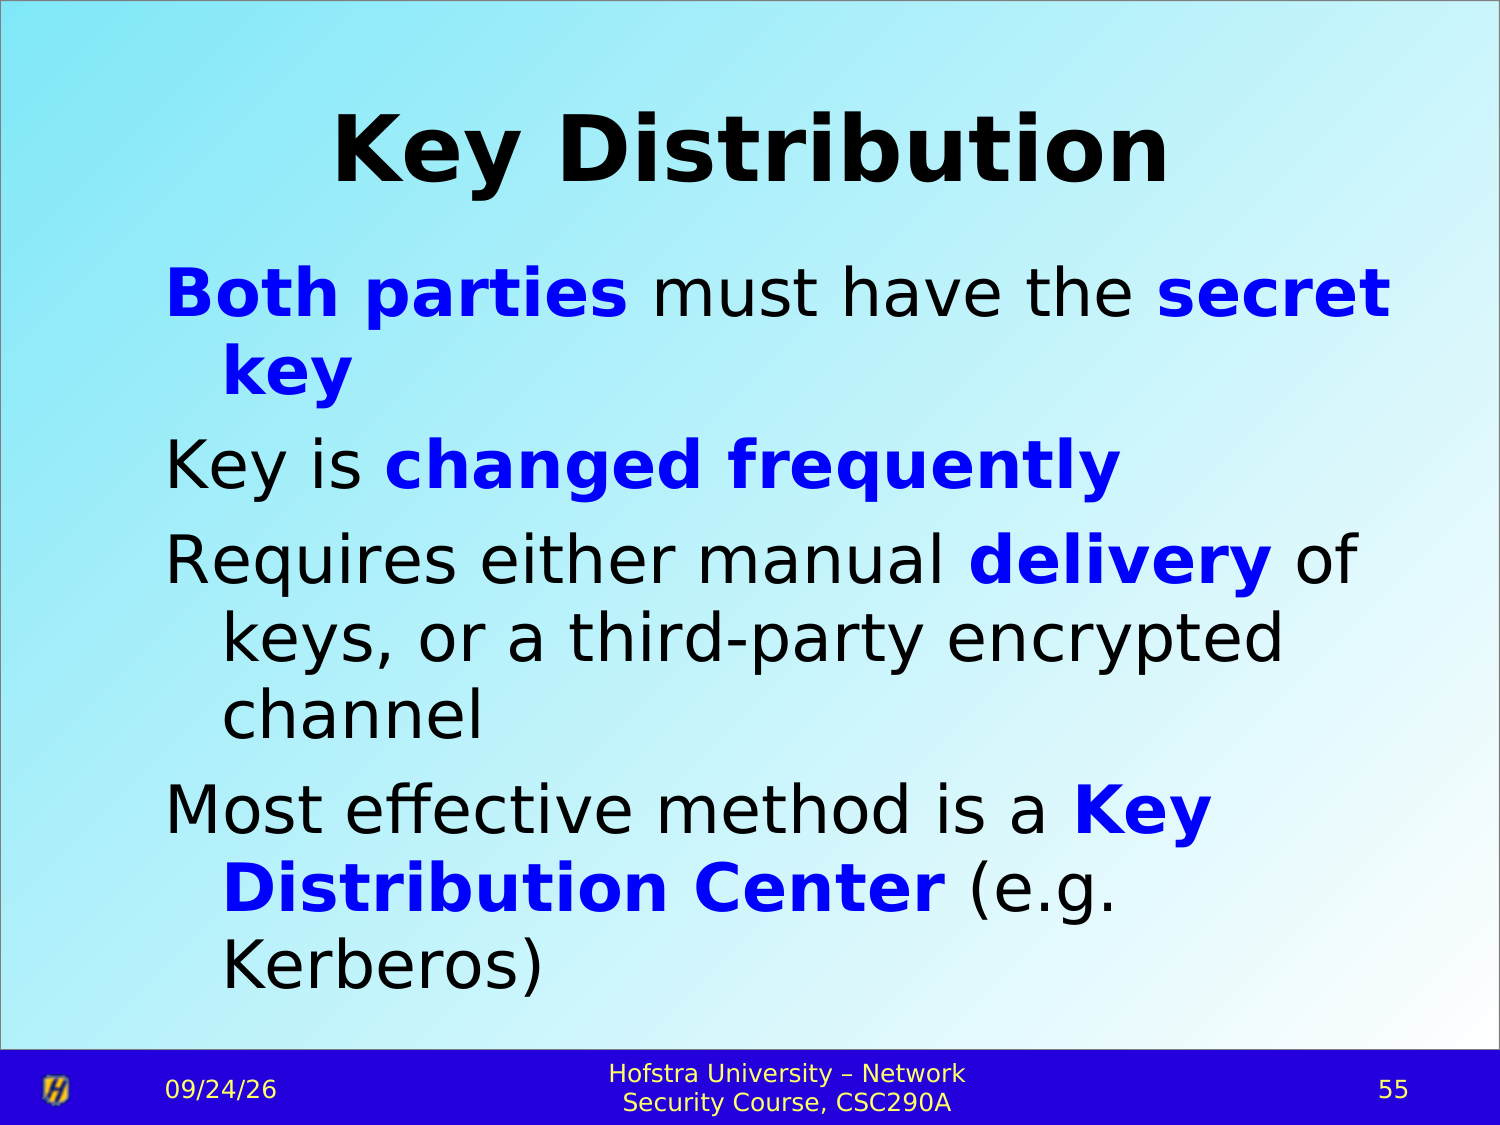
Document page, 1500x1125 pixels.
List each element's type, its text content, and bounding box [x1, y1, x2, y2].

list Both parties must have the secret key Key is changed frequently Requires either manual delivery of keys, or a third-party encrypted channel Most effective method is a Key Distribution Center (e.g. Kerberos) [150, 247, 1426, 1013]
title Key Distribution [112, 88, 1391, 212]
picture [37, 1072, 76, 1110]
